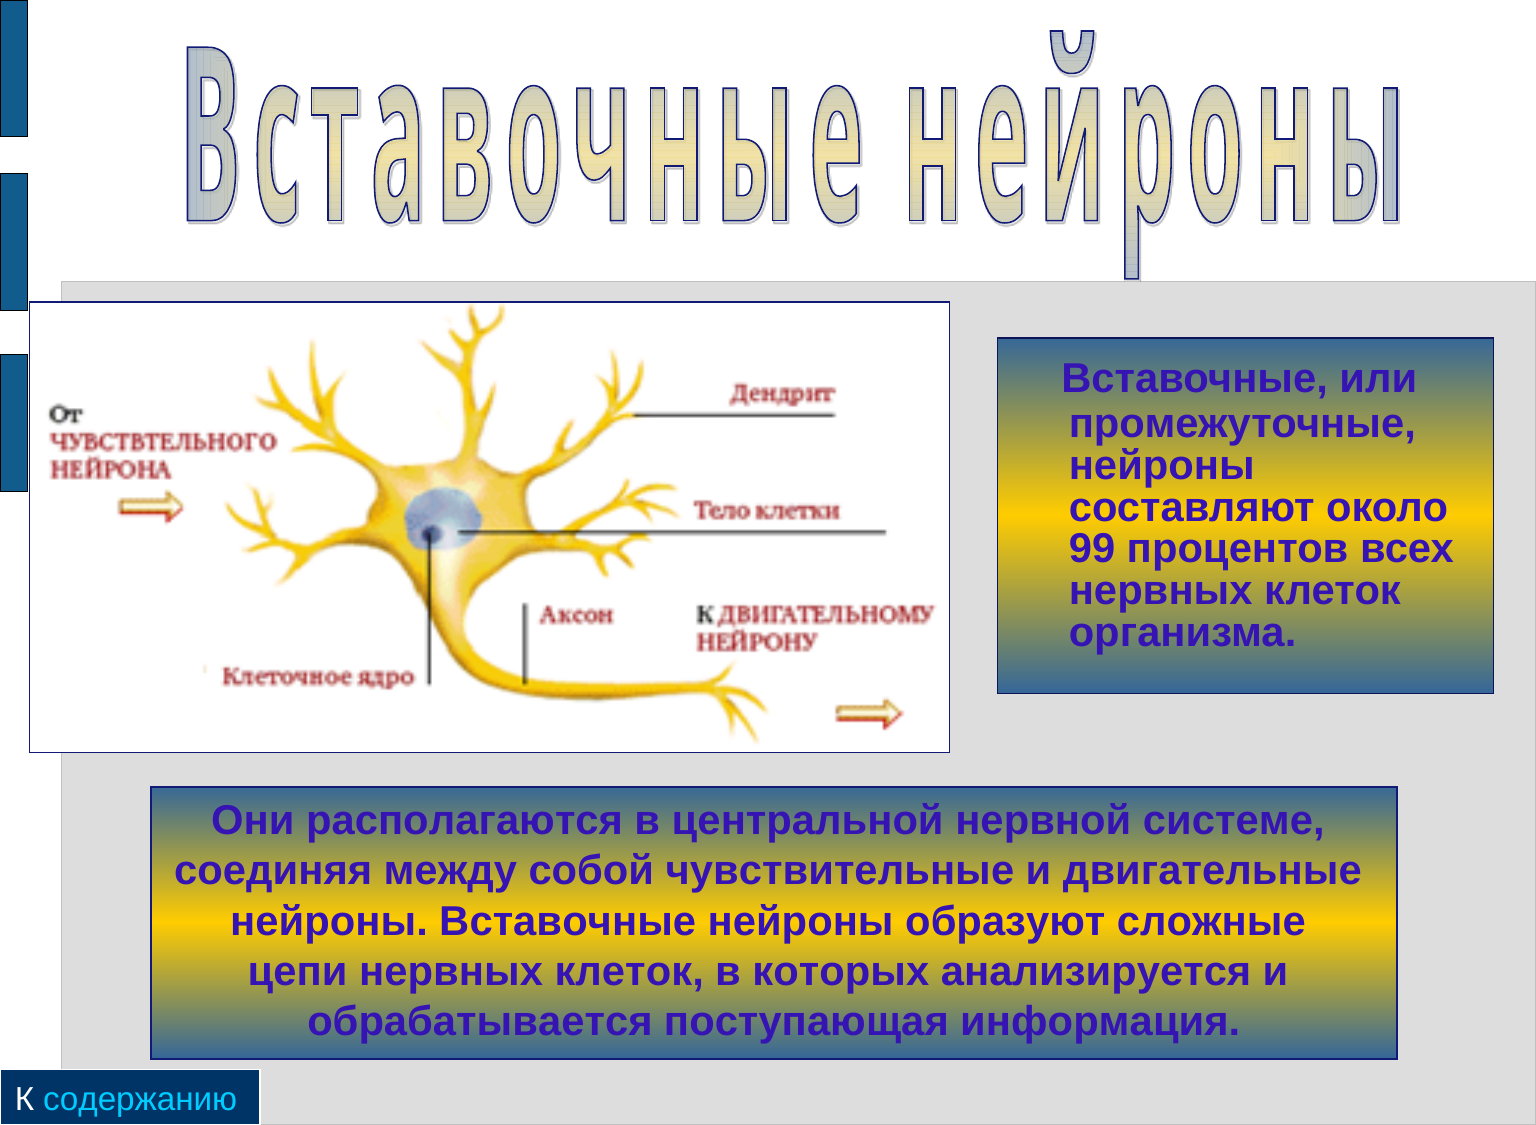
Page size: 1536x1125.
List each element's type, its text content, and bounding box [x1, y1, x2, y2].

text_box Вставочные нейроны [723, 88, 766, 221]
text_box Вставочные нейроны [813, 85, 860, 223]
text_box Вставочные нейроны [1261, 88, 1308, 221]
text_box Вставочные нейроны [257, 85, 298, 223]
text_box Они располагаются в центральной нервной системе, соединяя между собой чувствительные и двигательные нейроны. Вставочные нейроны образуют сложные цепи нервных клеток, в которых анализируется и обрабатывается поступающая информация. [151, 786, 1397, 1059]
text_box Вставочные нейроны [576, 88, 624, 221]
text_box К содержанию [0, 1069, 260, 1125]
text_box Вставочные нейроны [772, 88, 787, 221]
text_box Вставочные нейроны [1124, 85, 1172, 279]
text_box Вставочные нейроны [1383, 88, 1397, 221]
text_box Вставочные нейроны [1333, 88, 1377, 221]
text_box Вставочные нейроны [509, 85, 558, 223]
text_box Вставочные нейроны [374, 85, 419, 223]
text_box Вставочные нейроны [1046, 88, 1098, 221]
text_box Вставочные нейроны [978, 85, 1025, 223]
text_box Вставочные нейроны [443, 88, 490, 221]
text_box Вставочные нейроны [311, 88, 358, 221]
list Вставочные, или промежуточные, нейроны составляют около 99 процентов всех нервных клеток организма. [997, 337, 1494, 694]
text_box Вставочные нейроны [187, 47, 236, 221]
picture [30, 302, 949, 752]
text_box Вставочные нейроны [1050, 31, 1094, 74]
text_box Вставочные нейроны [650, 88, 697, 221]
text_box Вставочные нейроны [1190, 85, 1240, 223]
text_box Вставочные нейроны [909, 88, 956, 221]
